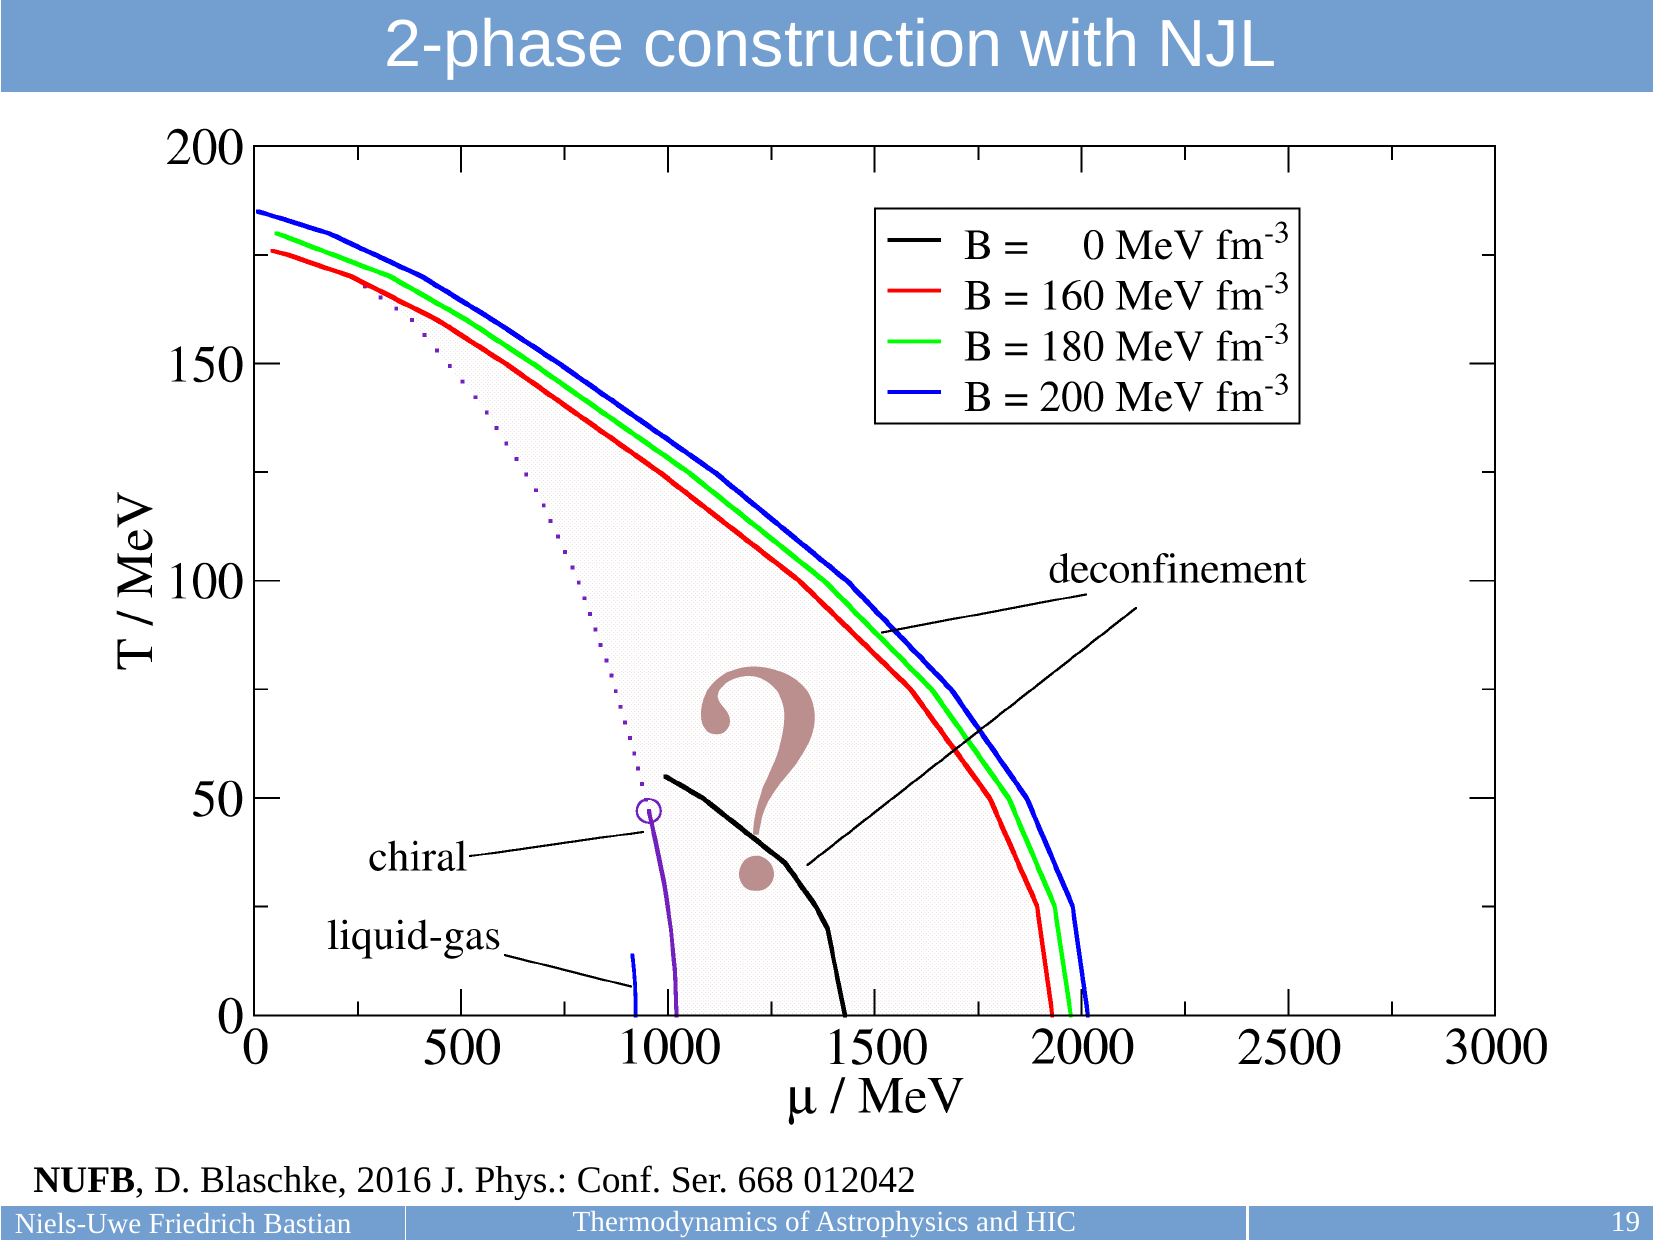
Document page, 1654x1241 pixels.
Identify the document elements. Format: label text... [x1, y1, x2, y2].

title 2-phase construction with NJL [86, 5, 1576, 81]
picture [68, 108, 1558, 1201]
text_box NUFB, D. Blaschke, 2016 J. Phys.: Conf. Ser. 668 012042 [18, 1151, 932, 1208]
